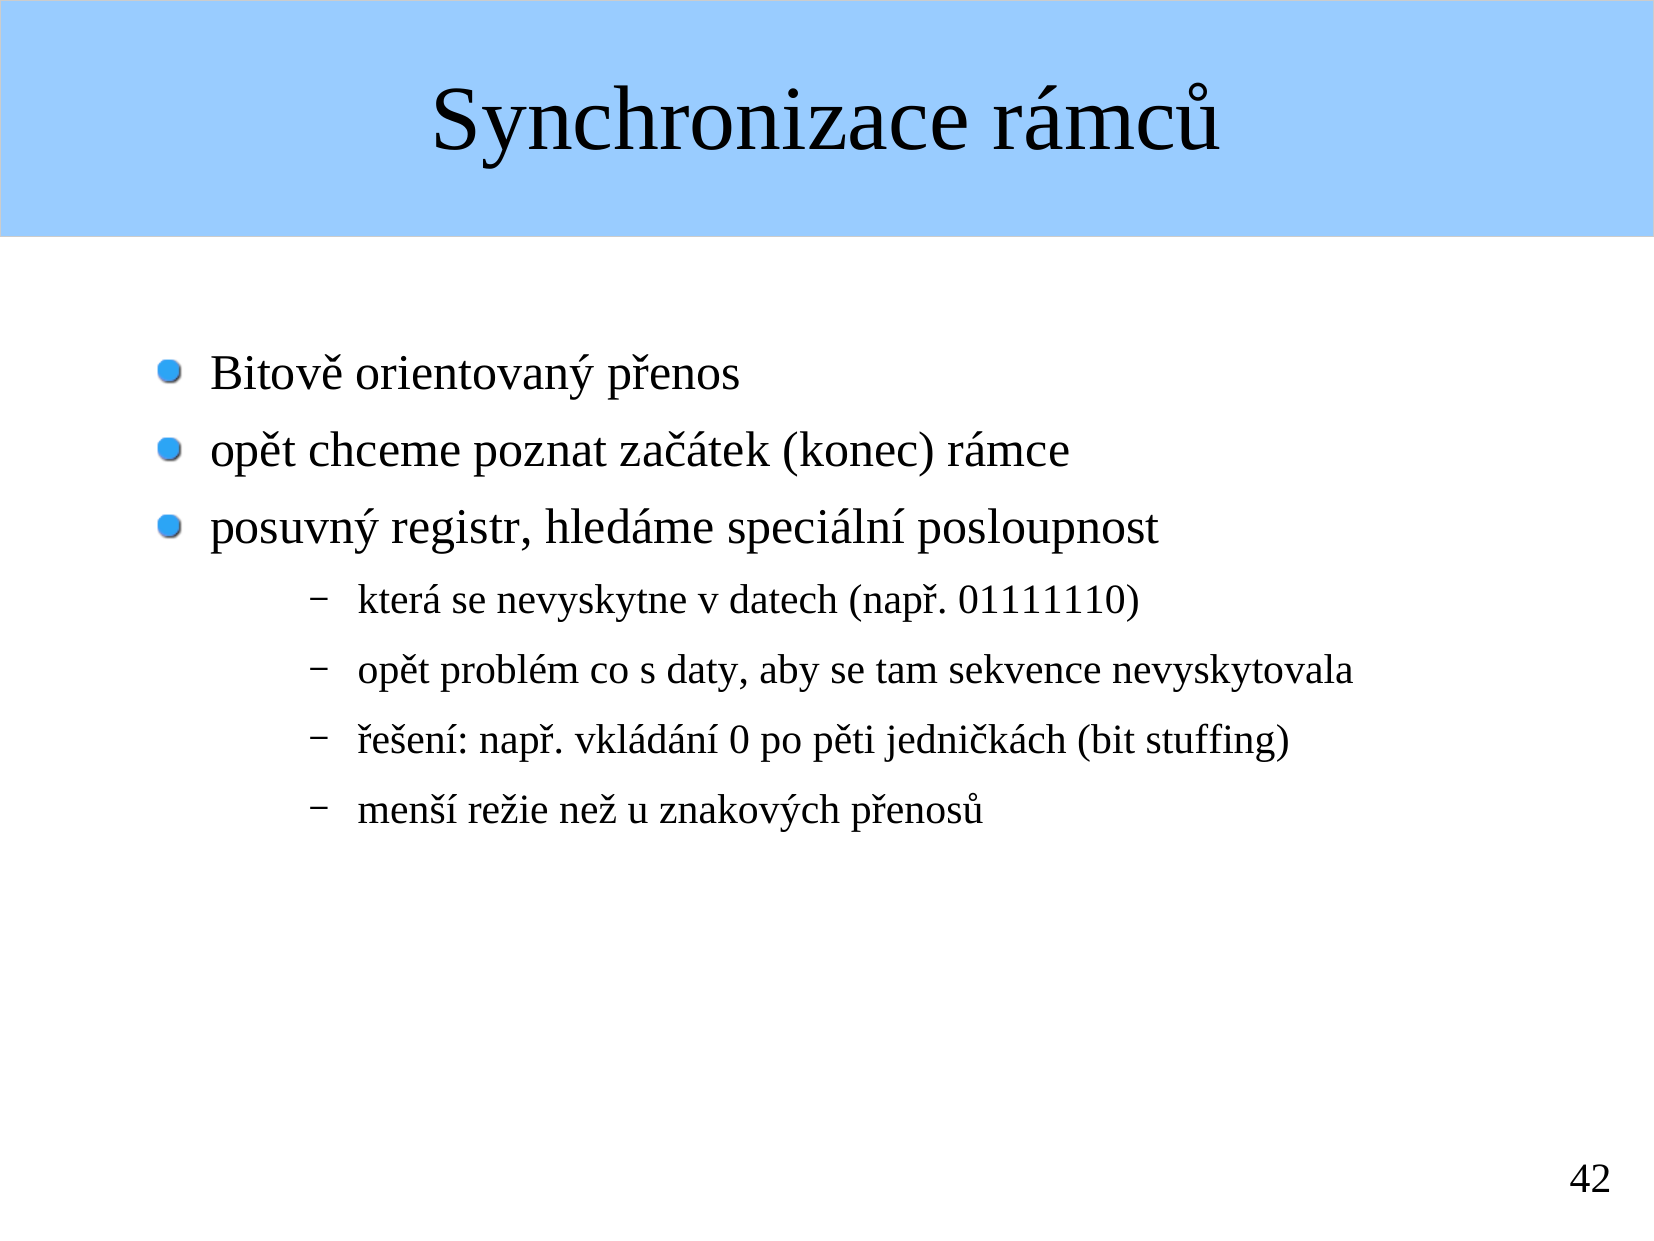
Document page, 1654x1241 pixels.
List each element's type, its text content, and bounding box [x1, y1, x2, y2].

title Synchronizace rámců [0, 0, 1654, 237]
list Bitově orientovaný přenos opět chceme poznat začátek (konec) rámce posuvný registr, hledáme speciální posloupnost která se nevyskytne v datech (např. 01111110) opět problém co s daty, aby se tam sekvence nevyskytovala řešení: např. vkládání 0 po pěti jedničkách (bit stuffing) menší režie než u znakových přenosů [121, 344, 1534, 1157]
